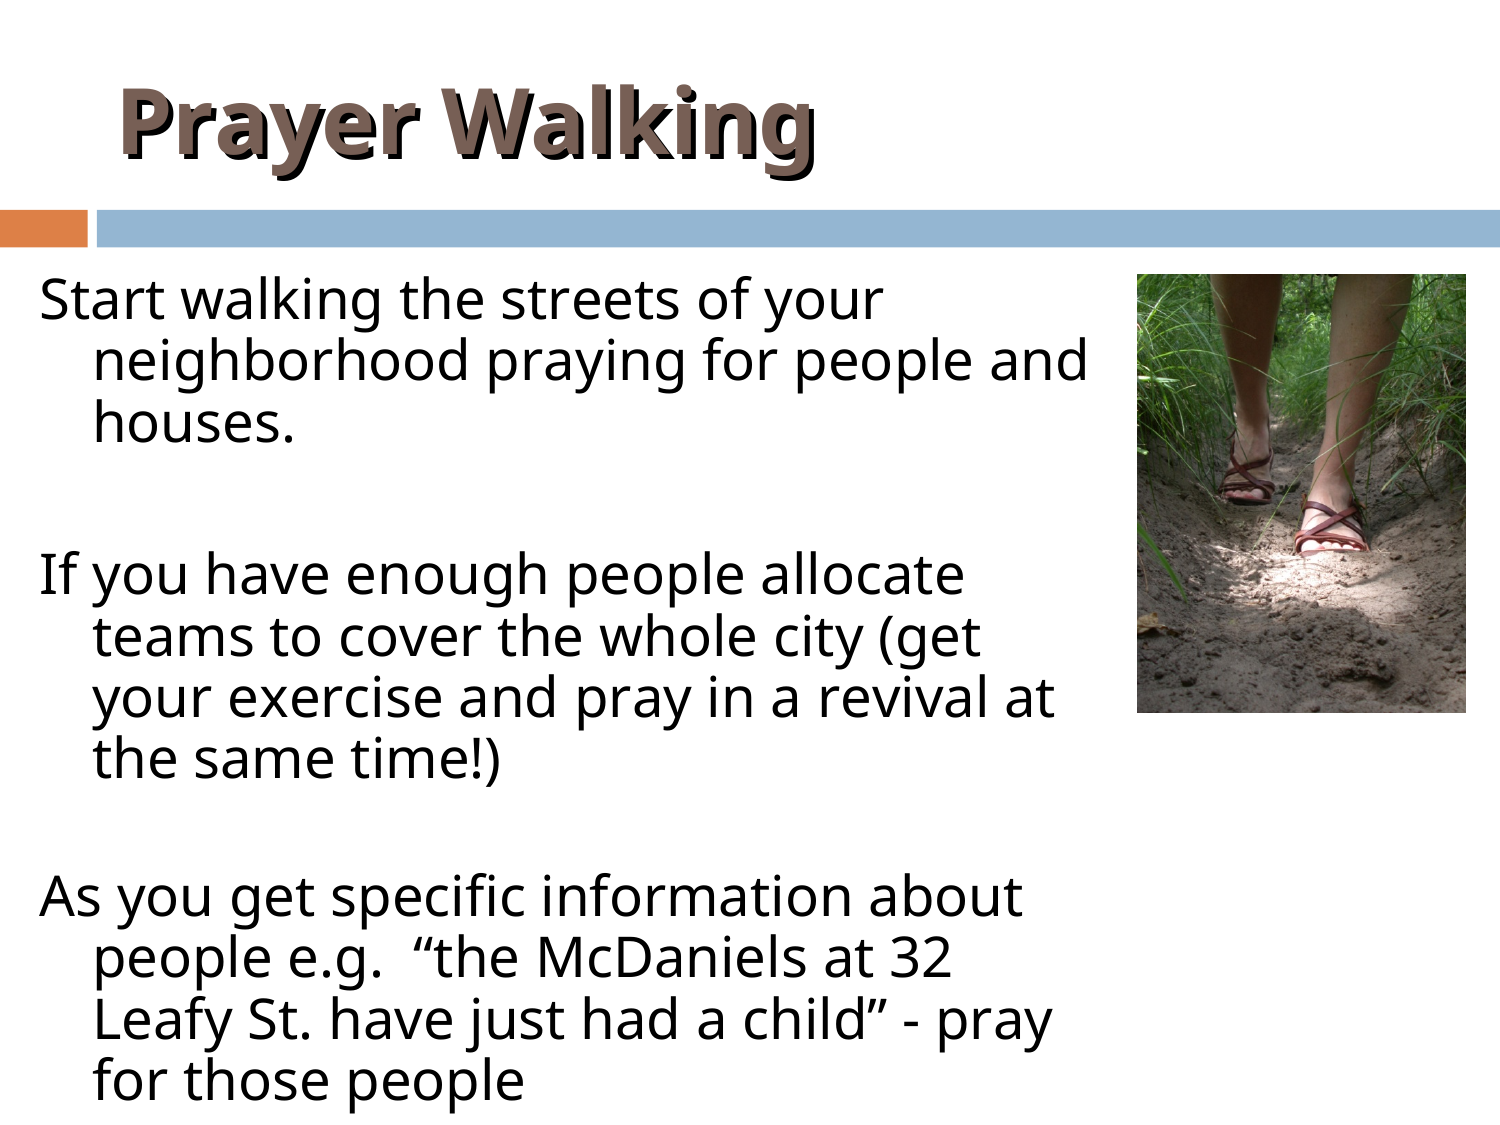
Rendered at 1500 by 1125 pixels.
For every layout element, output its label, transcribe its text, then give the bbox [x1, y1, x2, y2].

title Prayer Walking [100, 37, 1438, 201]
picture [1137, 274, 1466, 713]
list Start walking the streets of your neighborhood praying for people and houses. If you have enough people allocate teams to cover the whole city (get your exercise and pray in a revival at the same time!) As you get specific information about people e.g. “the McDaniels at 32 Leafy St. have just had a child” - pray for those people Generally within three months the evangelistic harvest will greatly increase [24, 262, 1113, 1125]
